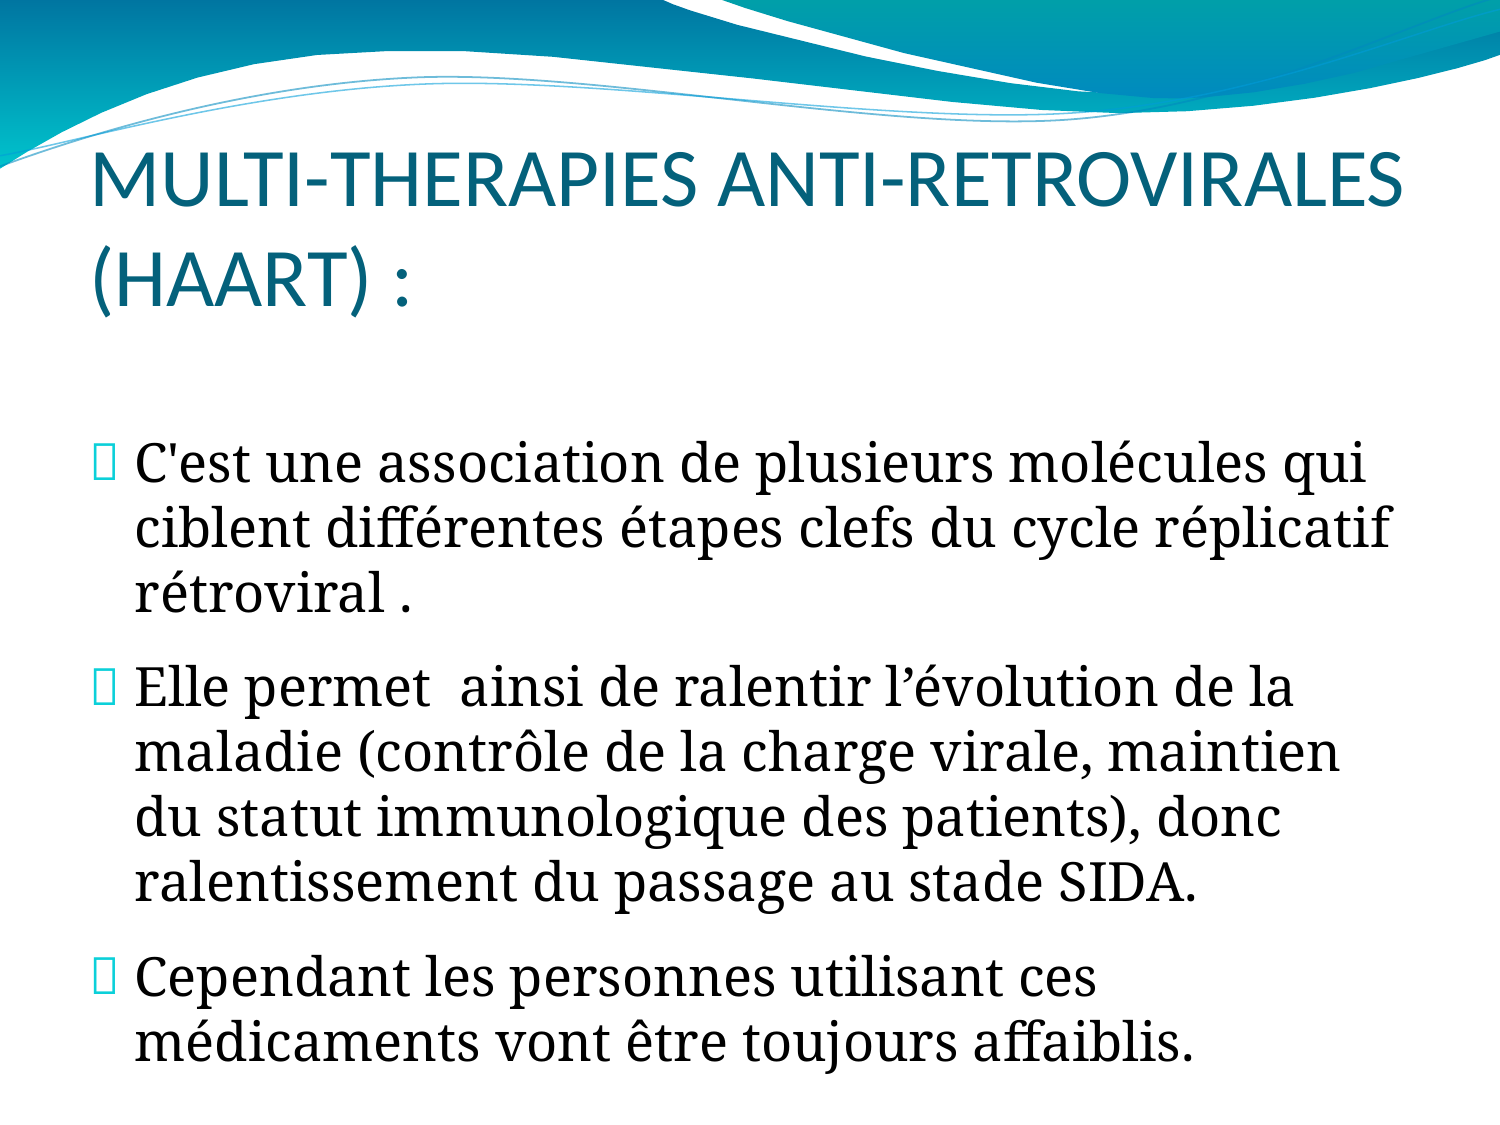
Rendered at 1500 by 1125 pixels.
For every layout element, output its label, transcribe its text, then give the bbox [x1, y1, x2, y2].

title MULTI-THERAPIES ANTI-RETROVIRALES (HAART) : [75, 115, 1425, 420]
list C'est une association de plusieurs molécules qui ciblent différentes étapes clefs du cycle réplicatif rétroviral . Elle permet ainsi de ralentir l’évolution de la maladie (contrôle de la charge virale, maintien du statut immunologique des patients), donc ralentissement du passage au stade SIDA. Cependant les personnes utilisant ces médicaments vont être toujours affaiblis. [75, 420, 1425, 1094]
